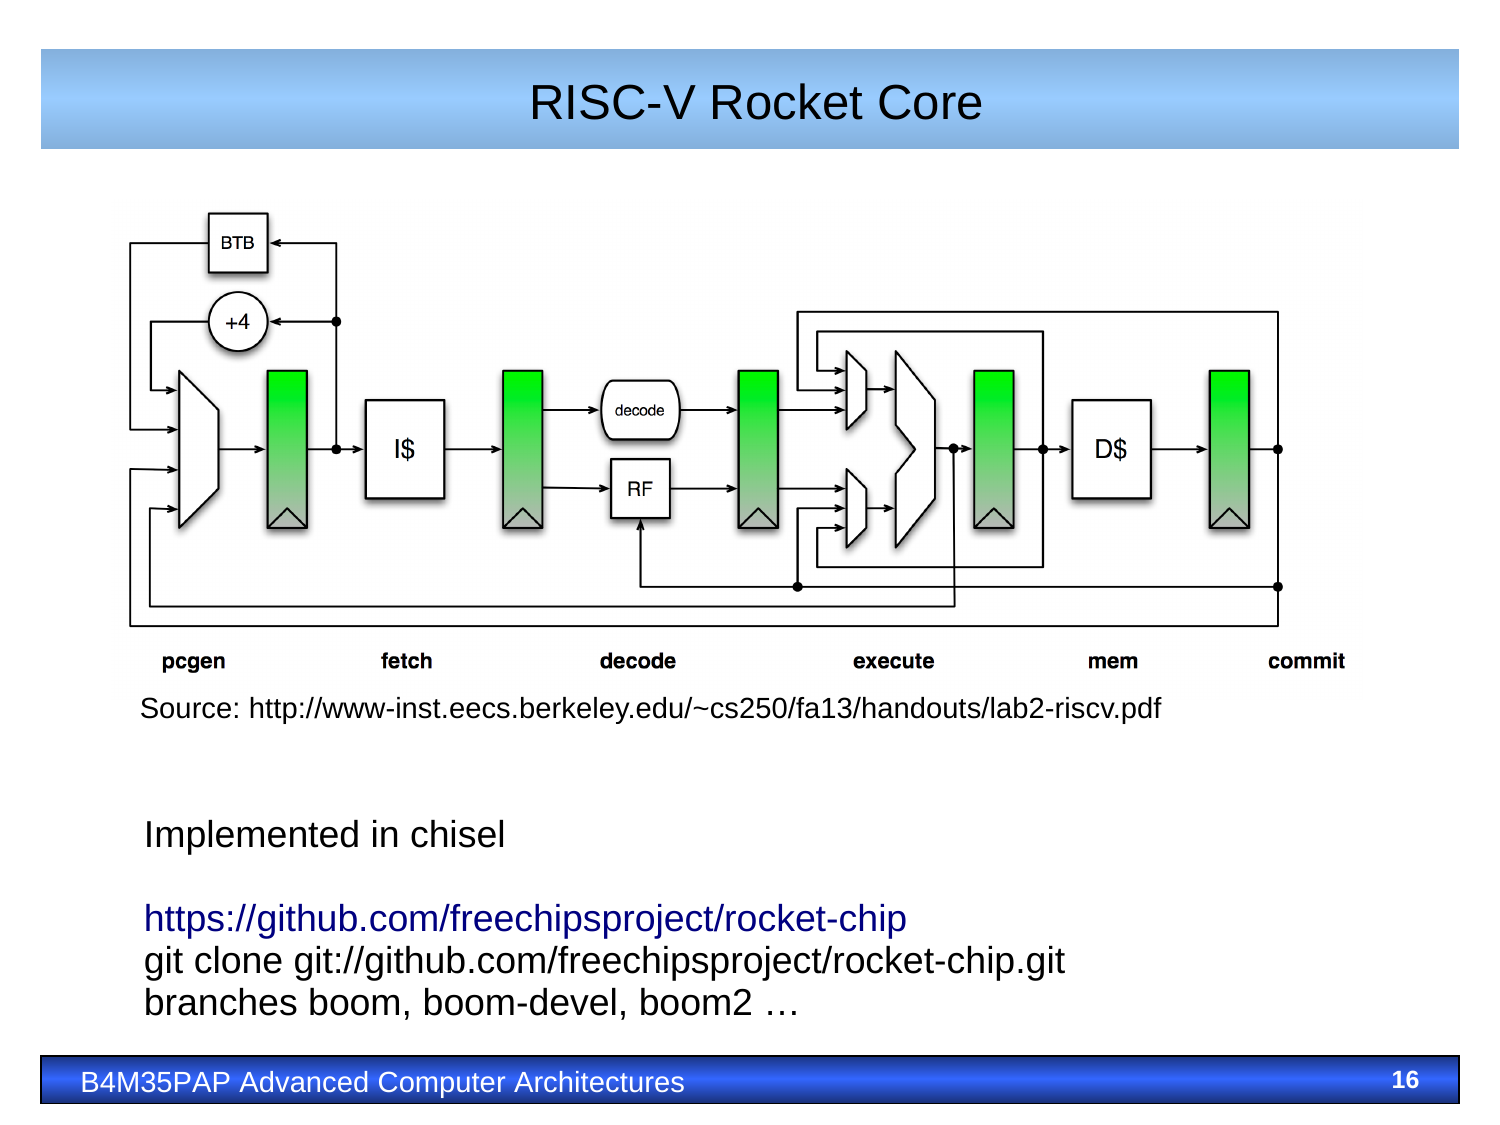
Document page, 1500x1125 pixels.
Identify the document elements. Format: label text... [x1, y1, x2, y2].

title RISC-V Rocket Core [41, 49, 1459, 149]
text_box Source: http://www-inst.eecs.berkeley.edu/~cs250/fa13/handouts/lab2-riscv.pdf [124, 684, 1177, 732]
picture [111, 199, 1363, 700]
text_box Implemented in chisel https://github.com/freechipsproject/rocket-chip git clone git://github.com/freechipsproject/rocket-chip.git branches boom, boom-devel, boom2 … [129, 805, 1081, 1031]
